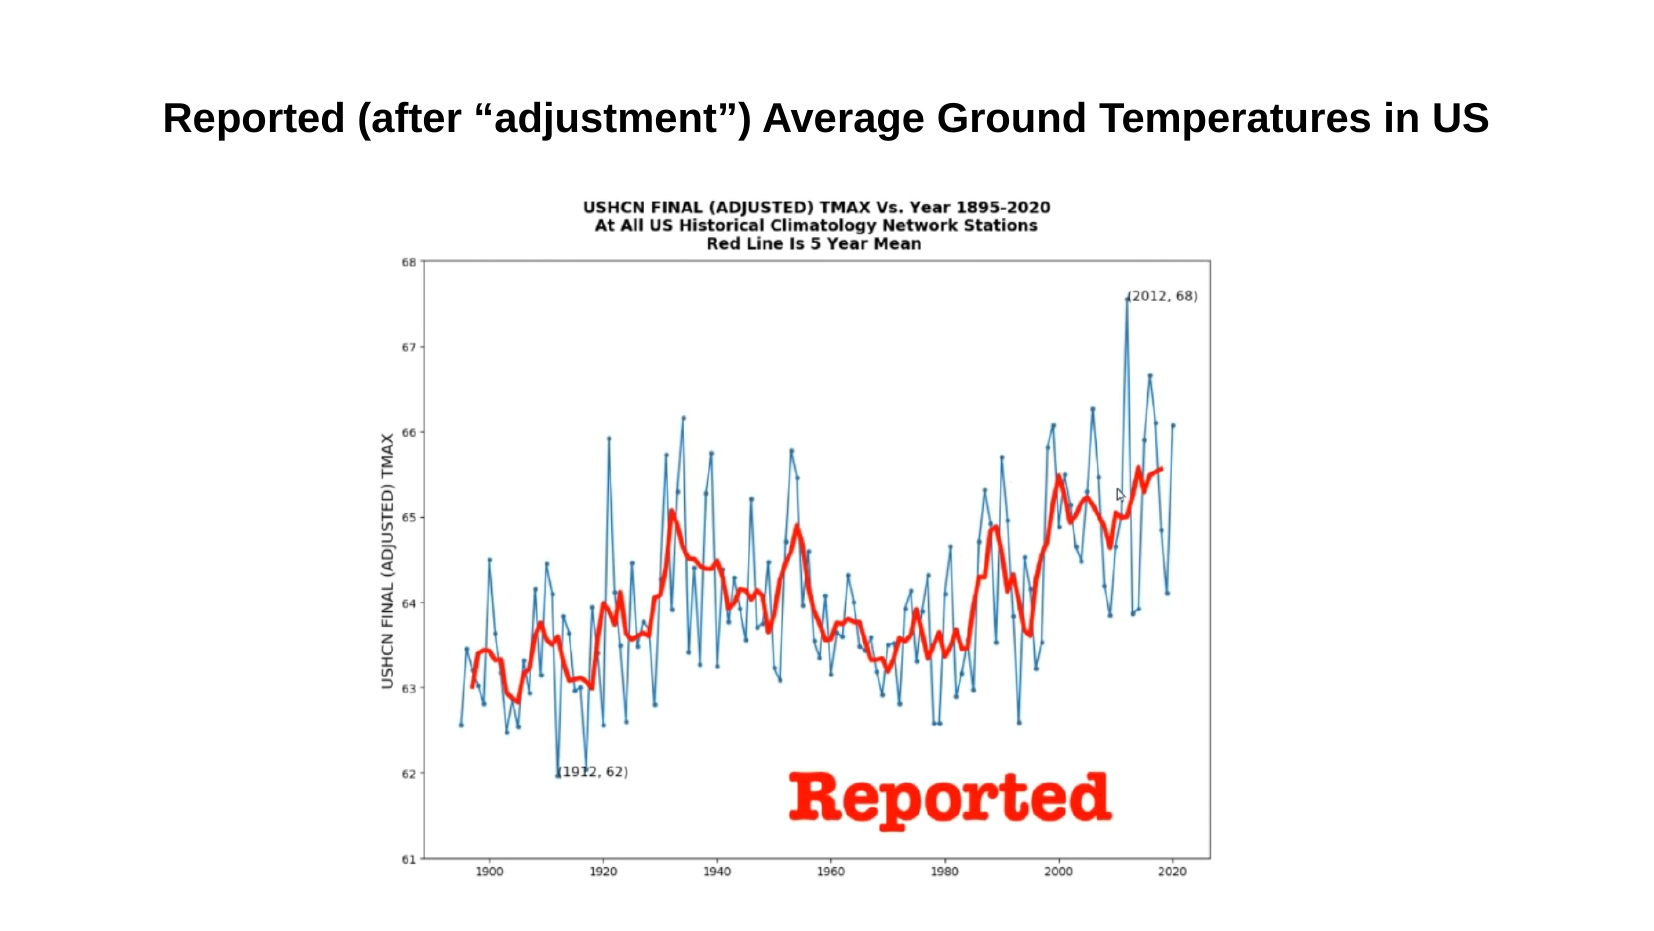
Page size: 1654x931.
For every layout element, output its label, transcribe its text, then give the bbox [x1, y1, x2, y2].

picture [367, 193, 1236, 881]
text_box Reported (after “adjustment”) Average Ground Temperatures in US [82, 90, 1571, 142]
